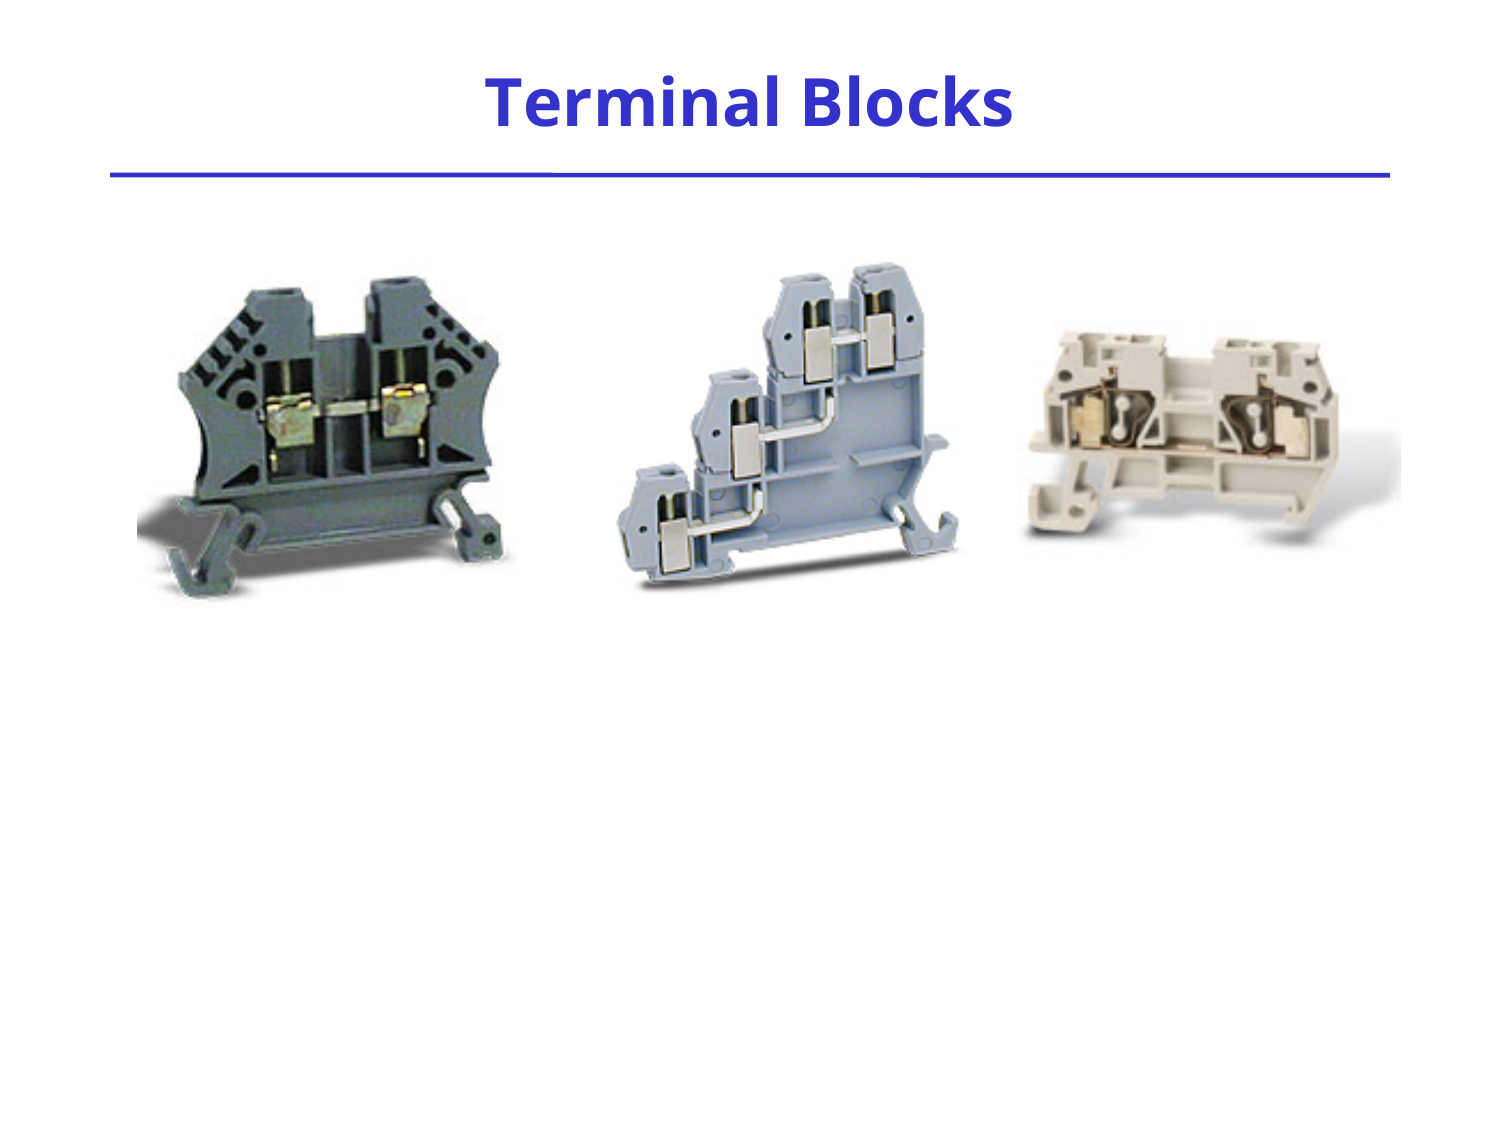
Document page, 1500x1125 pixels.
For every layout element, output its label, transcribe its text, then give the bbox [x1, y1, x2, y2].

title Terminal Blocks [112, 49, 1388, 150]
picture [0, 0, 1500, 1125]
